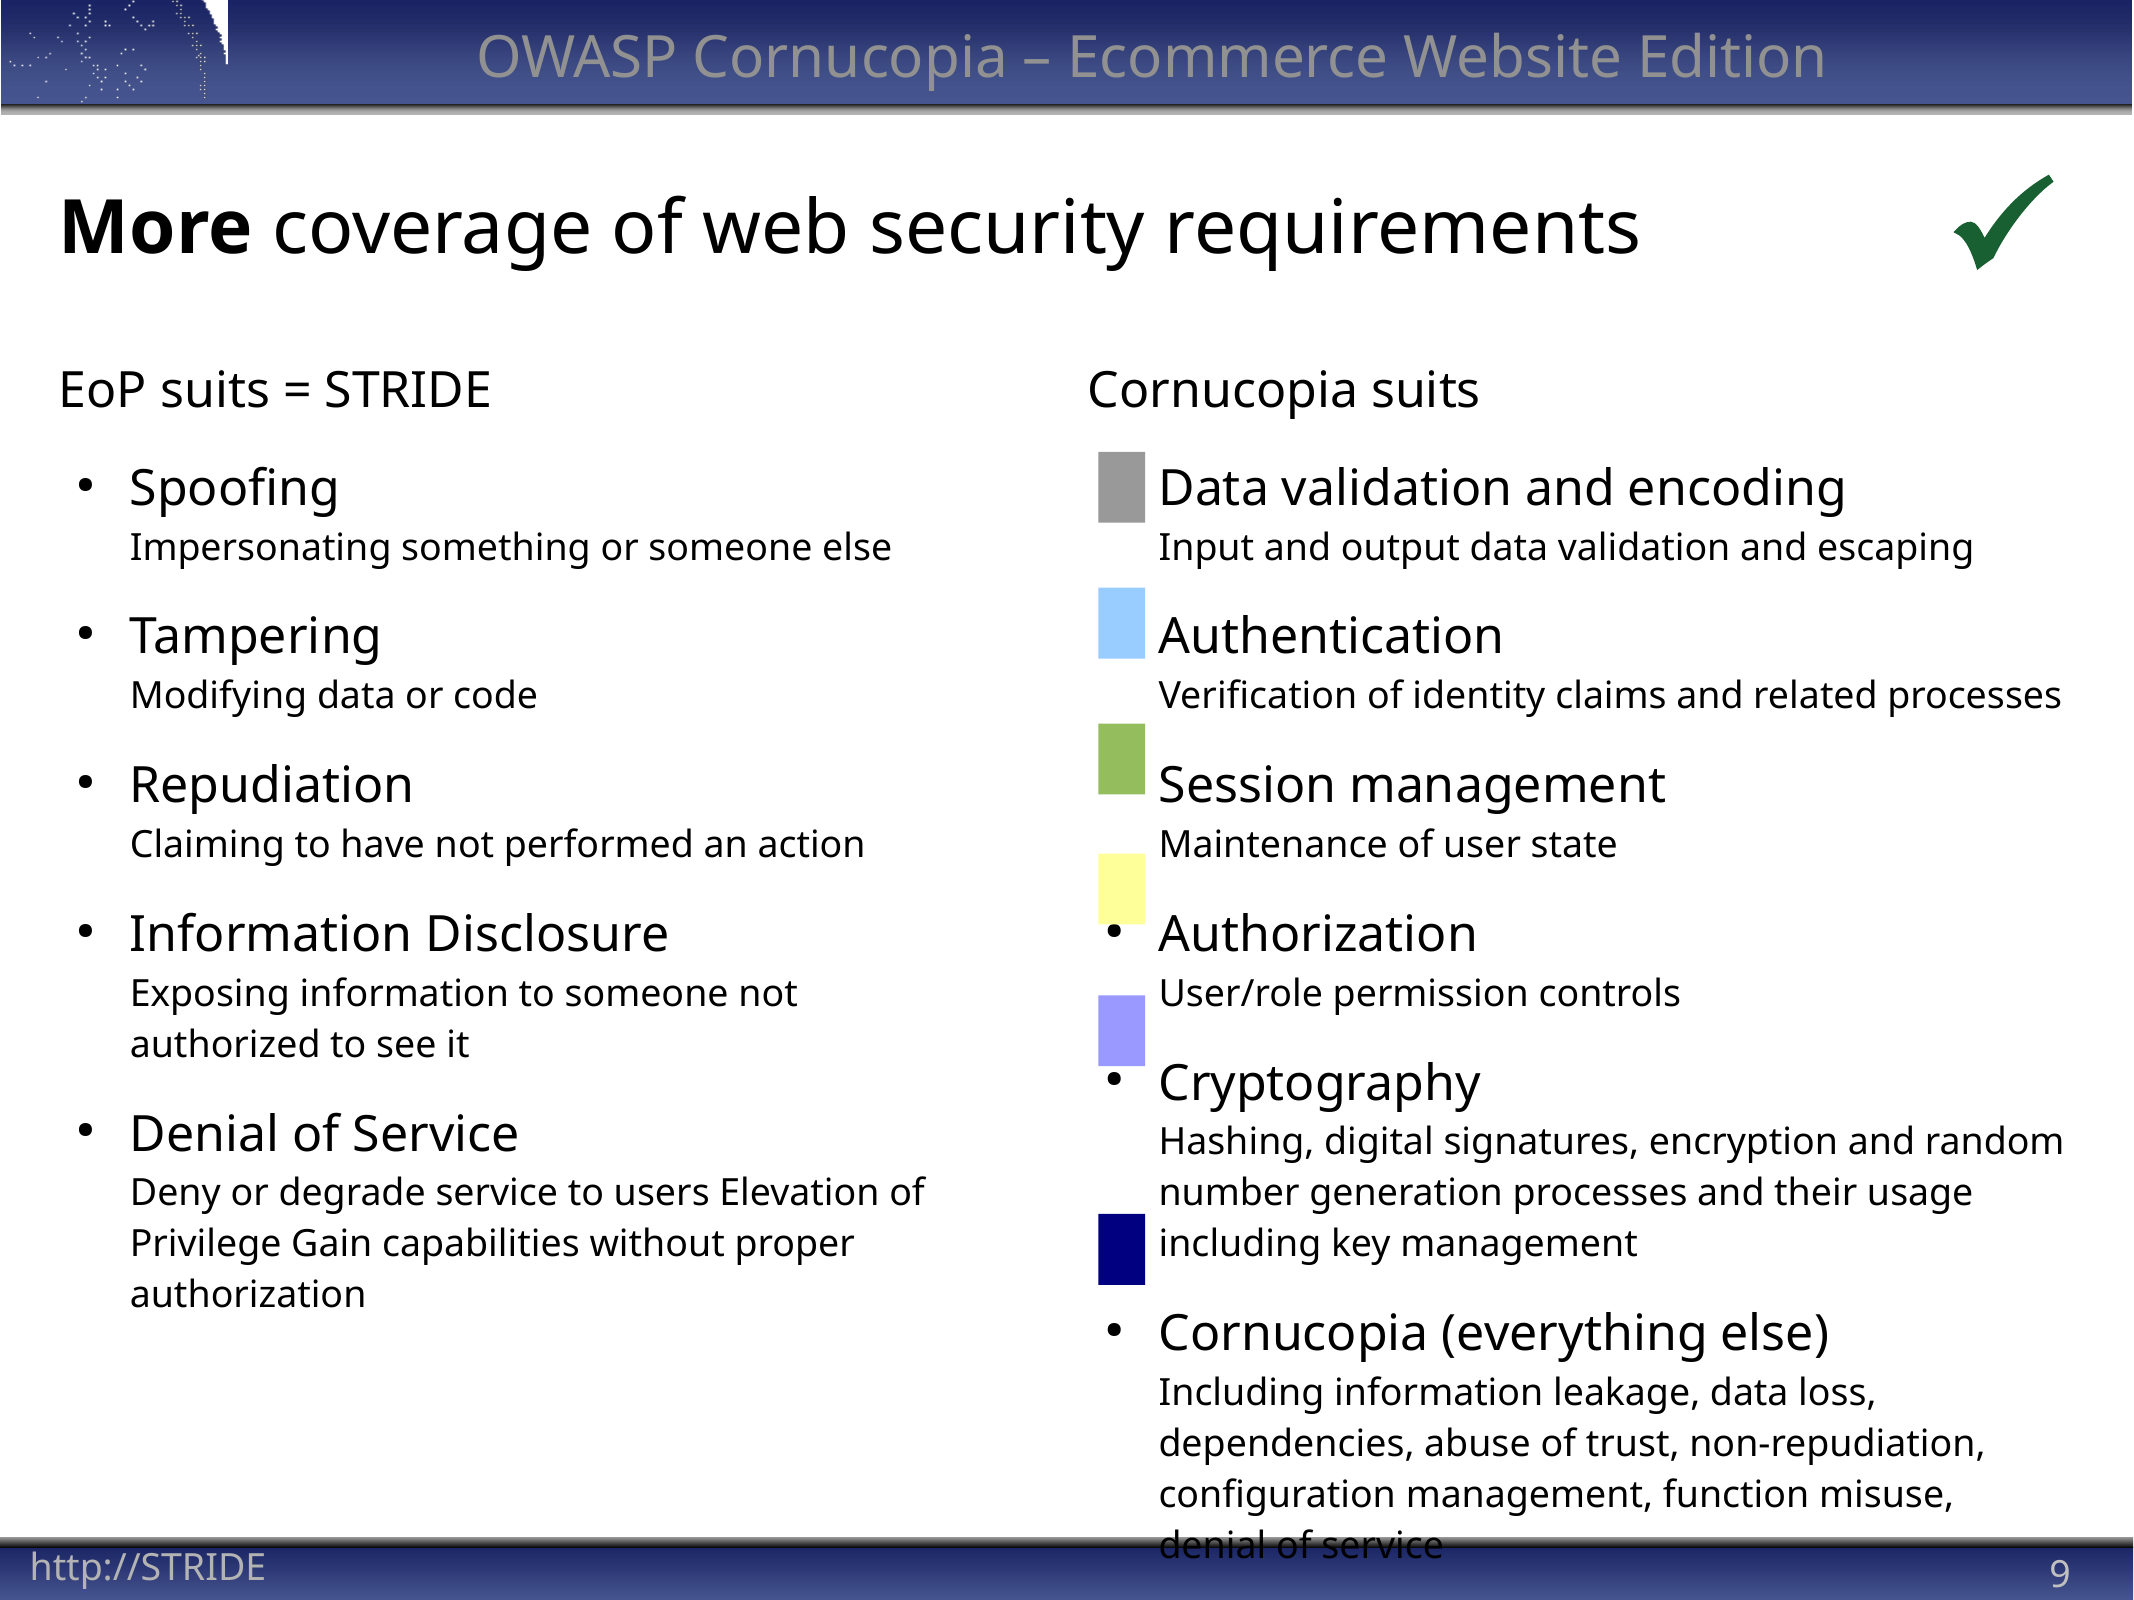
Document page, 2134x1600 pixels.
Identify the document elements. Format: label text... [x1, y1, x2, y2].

list [1098, 723, 1146, 795]
list http://STRIDE [29, 1540, 2038, 1600]
list [1098, 451, 1146, 523]
list ü [1730, 177, 2061, 325]
list [1098, 853, 1146, 925]
list Cornucopia suits Data validation and encoding Input and output data validation and escaping Authentication Verification of identity claims and related processes Session management Maintenance of user state Authorization User/role permission controls Cryptography Hashing, digital signatures, encryption and random number generation processes and their usage including key management Cornucopia (everything else) Including information leakage, data loss, dependencies, abuse of trust, non-repudiation, configuration management, function misuse, denial of service [1087, 354, 2068, 1536]
list [1098, 1213, 1146, 1285]
list EoP suits = STRIDE Spoofing Impersonating something or someone else Tampering Modifying data or code Repudiation Claiming to have not performed an action Information Disclosure Exposing information to someone not authorized to see it Denial of Service Deny or degrade service to users Elevation of Privilege Gain capabilities without proper authorization [58, 354, 945, 1536]
title More coverage of web security requirements [58, 124, 2126, 325]
list [1098, 587, 1146, 659]
list [1098, 995, 1146, 1067]
